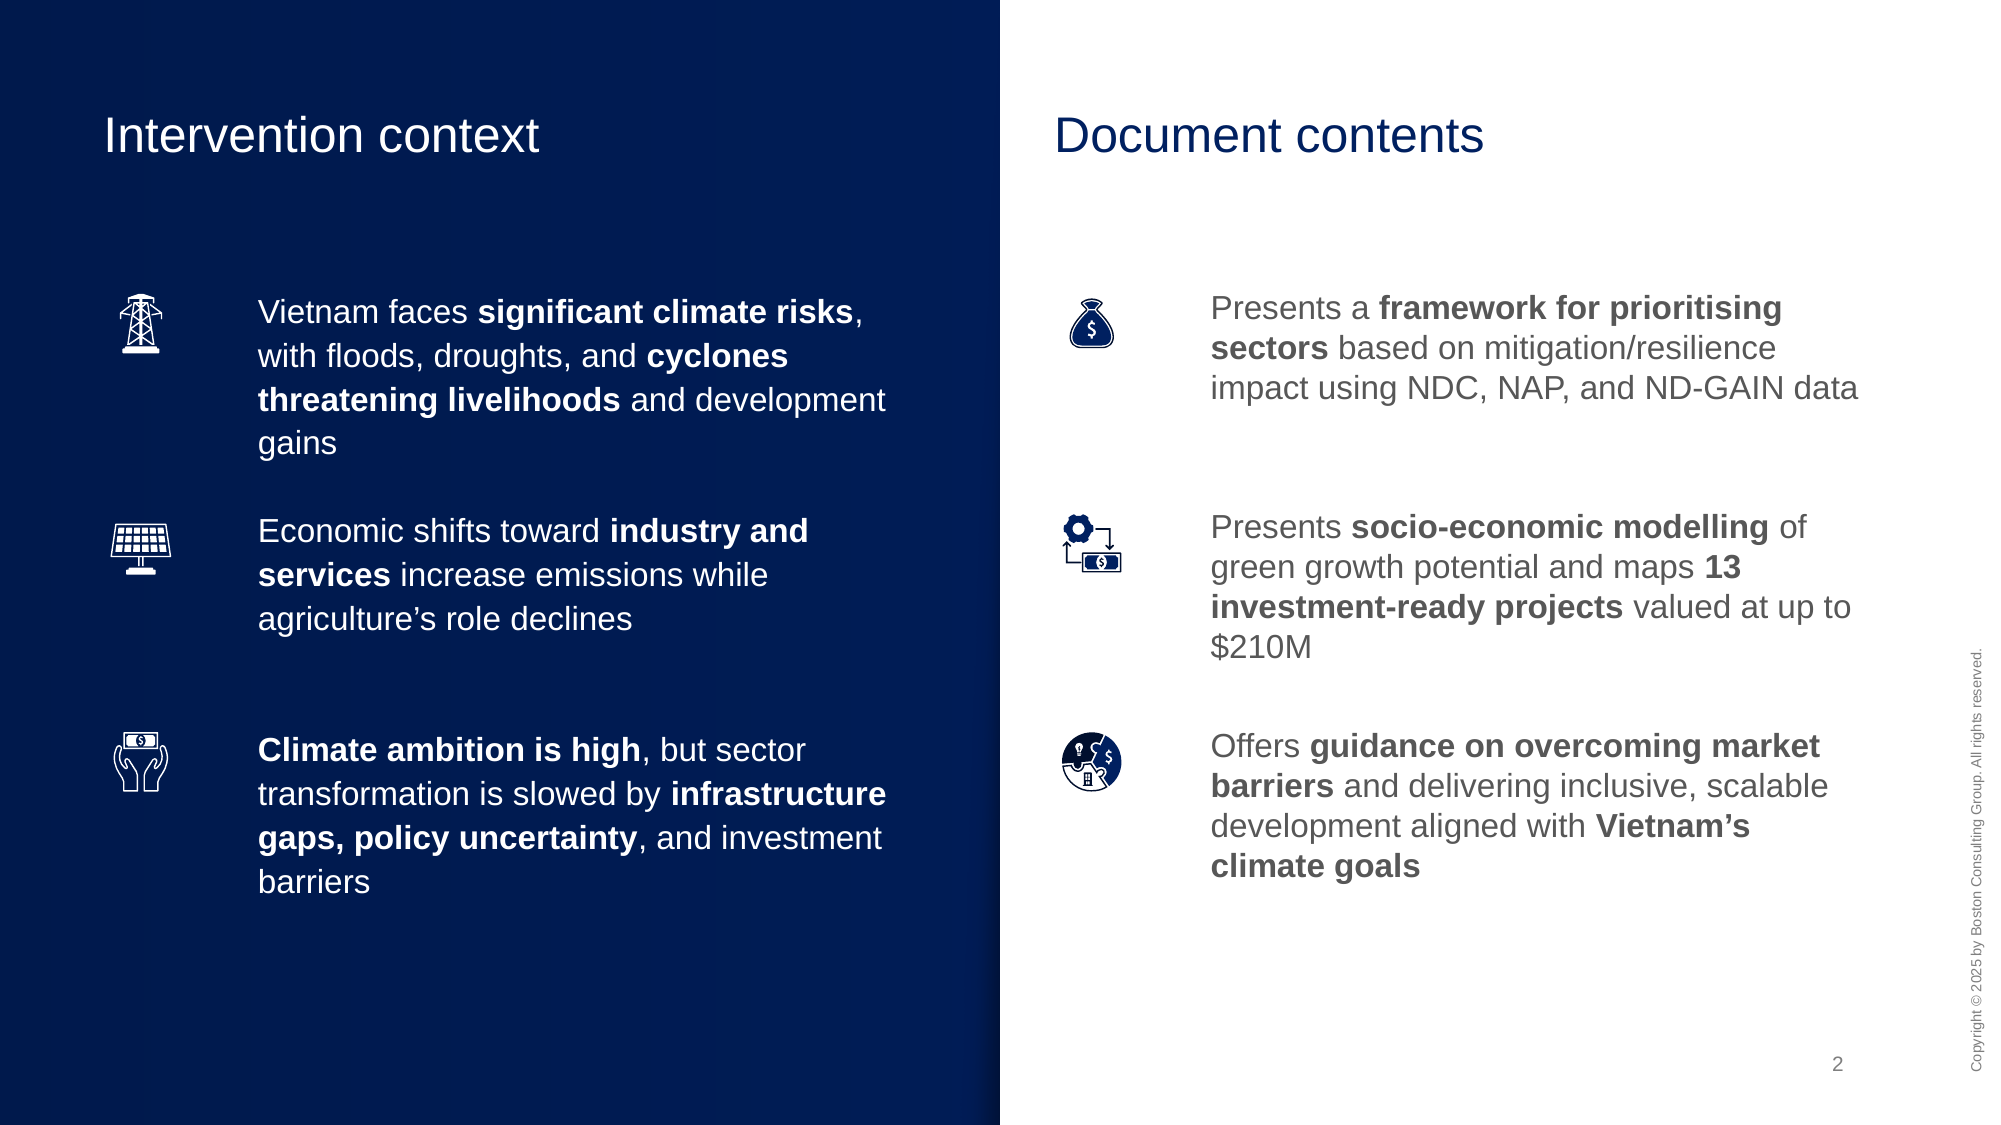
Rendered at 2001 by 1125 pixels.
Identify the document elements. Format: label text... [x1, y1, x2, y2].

text_box Intervention context [103, 102, 617, 152]
picture [1054, 724, 1130, 800]
text_box Climate ambition is high, but sector transformation is slowed by infrastructure gaps, policy uncertainty, and investment barriers [257, 724, 931, 887]
text_box Economic shifts toward industry and services increase emissions while agriculture’s role declines [257, 505, 931, 667]
picture [1054, 505, 1130, 581]
picture [103, 285, 179, 361]
picture [1054, 285, 1130, 361]
text_box Vietnam faces significant climate risks, with floods, droughts, and cyclones threatening livelihoods and development gains [257, 285, 931, 448]
text_box Document contents [1054, 102, 1719, 161]
picture [103, 505, 179, 581]
text_box Offers guidance on overcoming market barriers and delivering inclusive, scalable development aligned with Vietnam’s climate goals [1210, 724, 1875, 887]
text_box Presents a framework for prioritising sectors based on mitigation/resilience impact using NDC, NAP, and ND-GAIN data [1210, 285, 1875, 448]
picture [103, 724, 179, 800]
text_box Presents socio-economic modelling of green growth potential and maps 13 investment-ready projects valued at up to $210M [1210, 505, 1875, 667]
